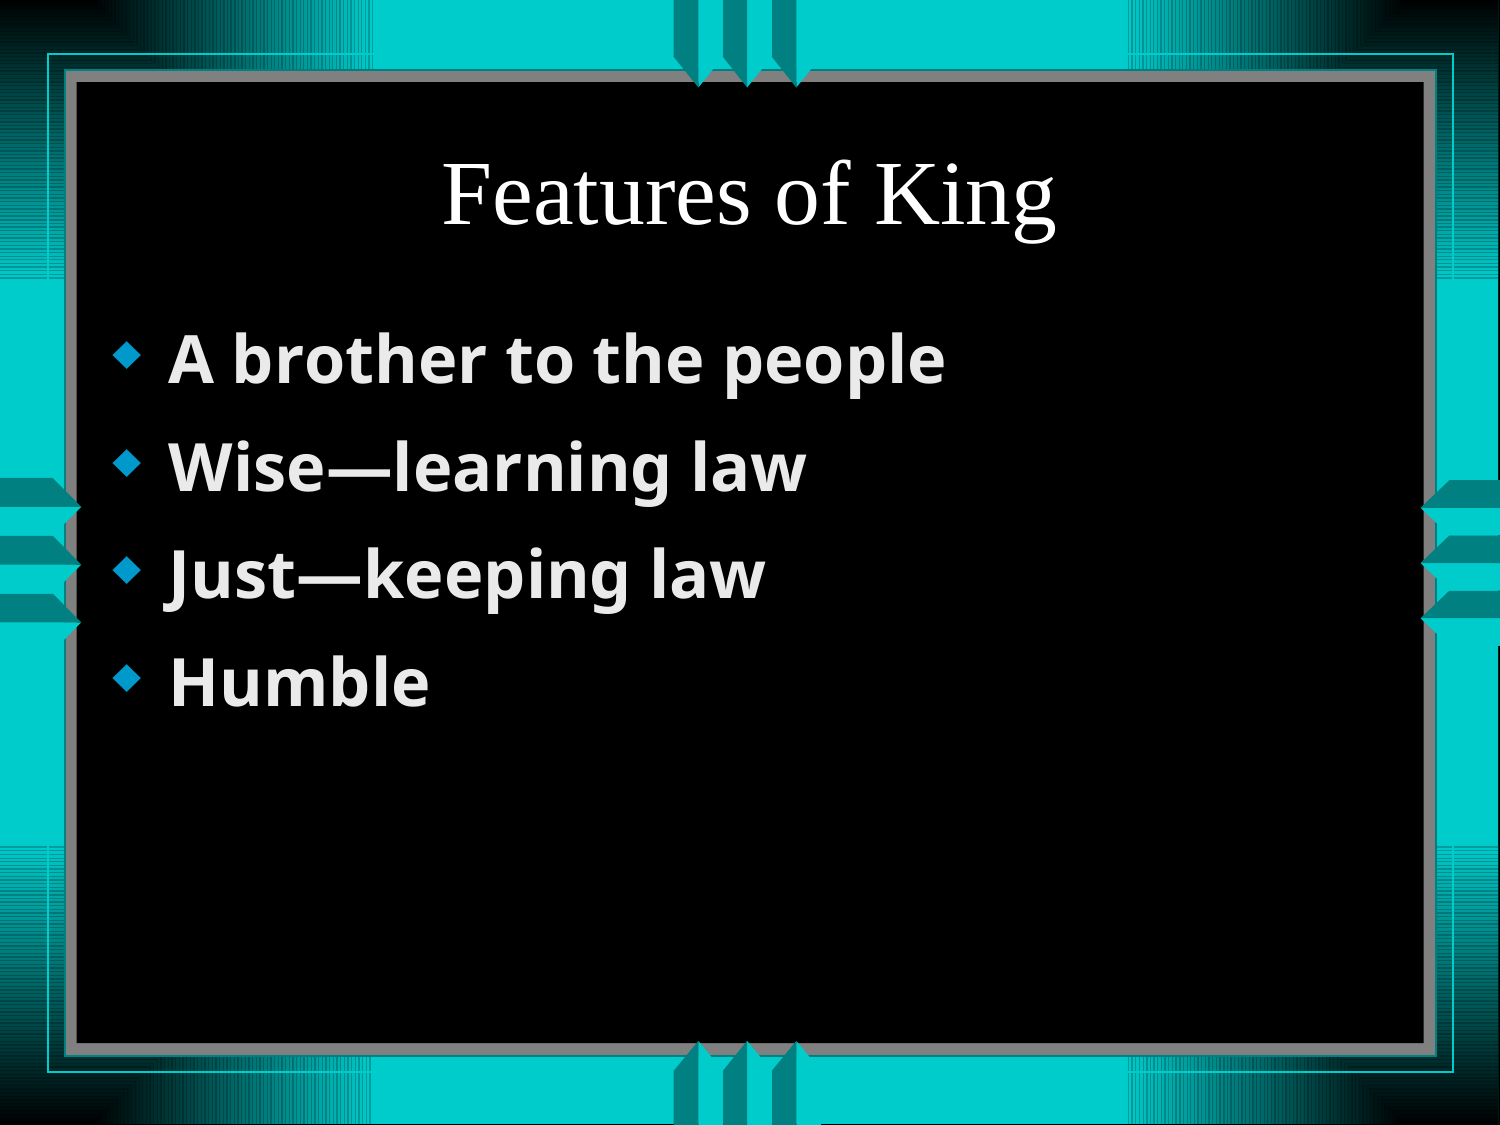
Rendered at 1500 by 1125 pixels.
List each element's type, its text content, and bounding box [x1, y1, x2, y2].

list A brother to the people Wise—learning law Just—keeping law Humble [112, 312, 1388, 1008]
title Features of King [112, 99, 1388, 288]
